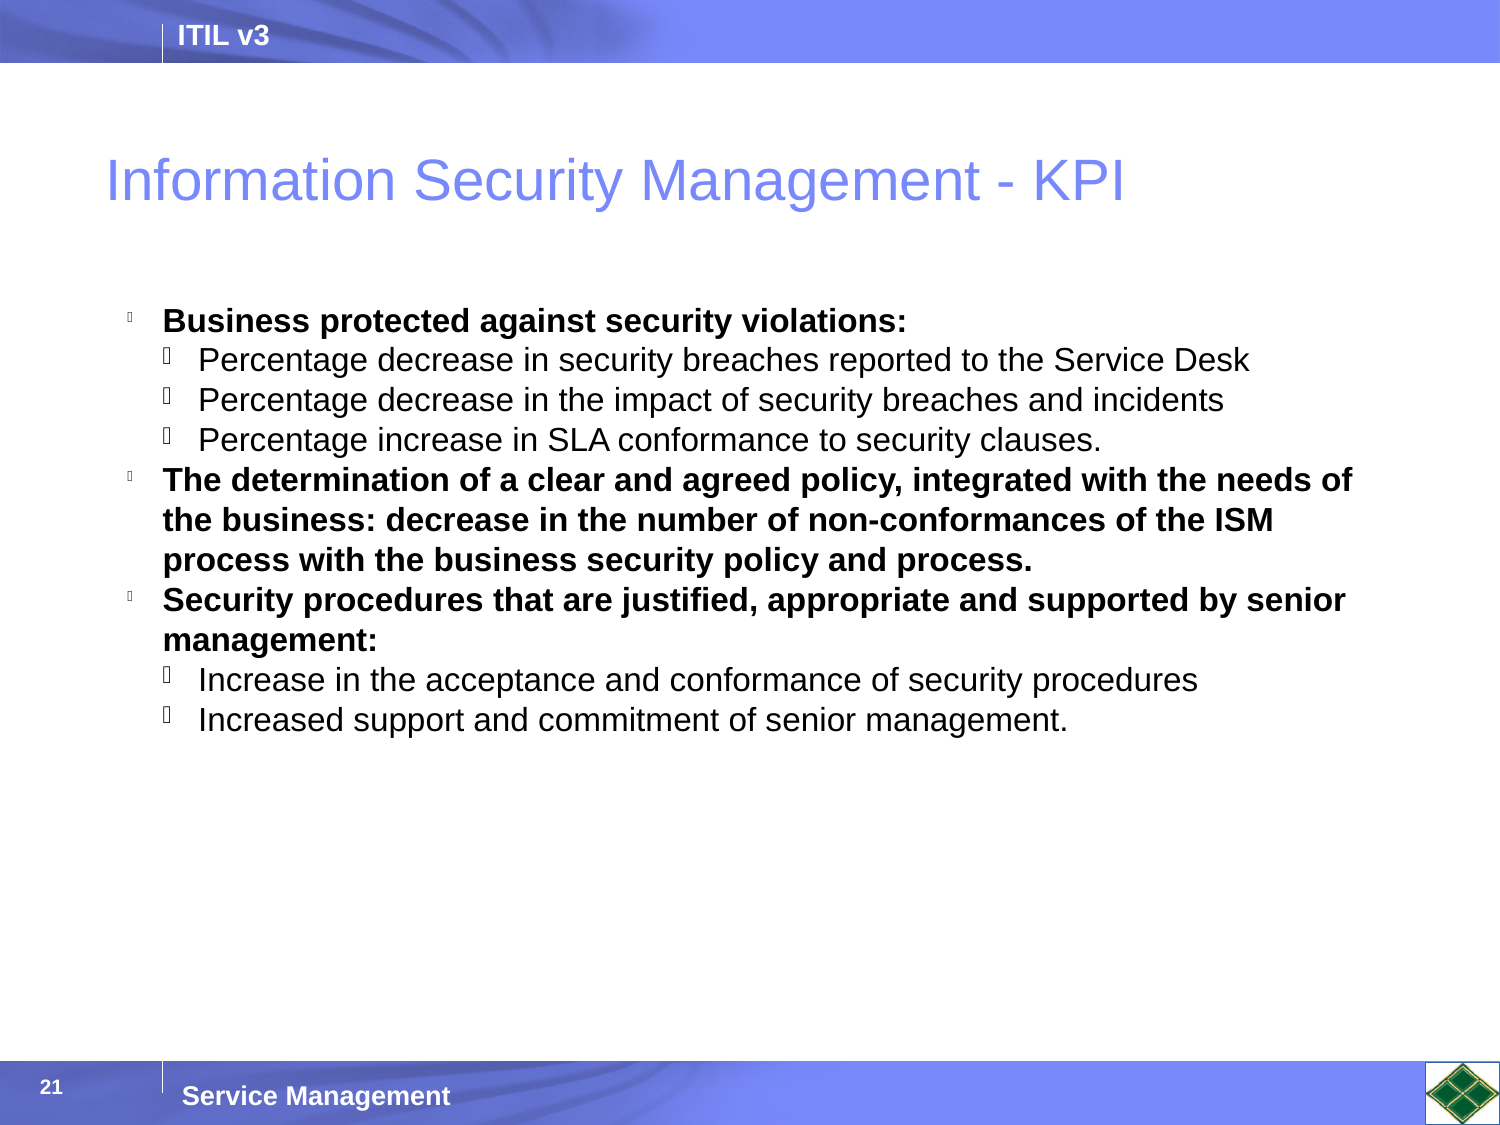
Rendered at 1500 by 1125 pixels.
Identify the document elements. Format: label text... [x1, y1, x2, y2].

text_box Business protected against security violations: Percentage decrease in security breaches reported to the Service Desk Percentage decrease in the impact of security breaches and incidents Percentage increase in SLA conformance to security clauses. The determination of a clear and agreed policy, integrated with the needs of the business: decrease in the number of non-conformances of the ISM process with the business security policy and process. Security procedures that are justified, appropriate and supported by senior management: Increase in the acceptance and conformance of security procedures Increased support and commitment of senior management. [112, 291, 1388, 851]
picture [0, 1061, 1500, 1125]
text_box <číslo> [25, 1066, 191, 1119]
picture [1426, 1063, 1499, 1124]
picture [0, 0, 1500, 63]
text_box Information Security Management - KPI [90, 121, 1443, 221]
